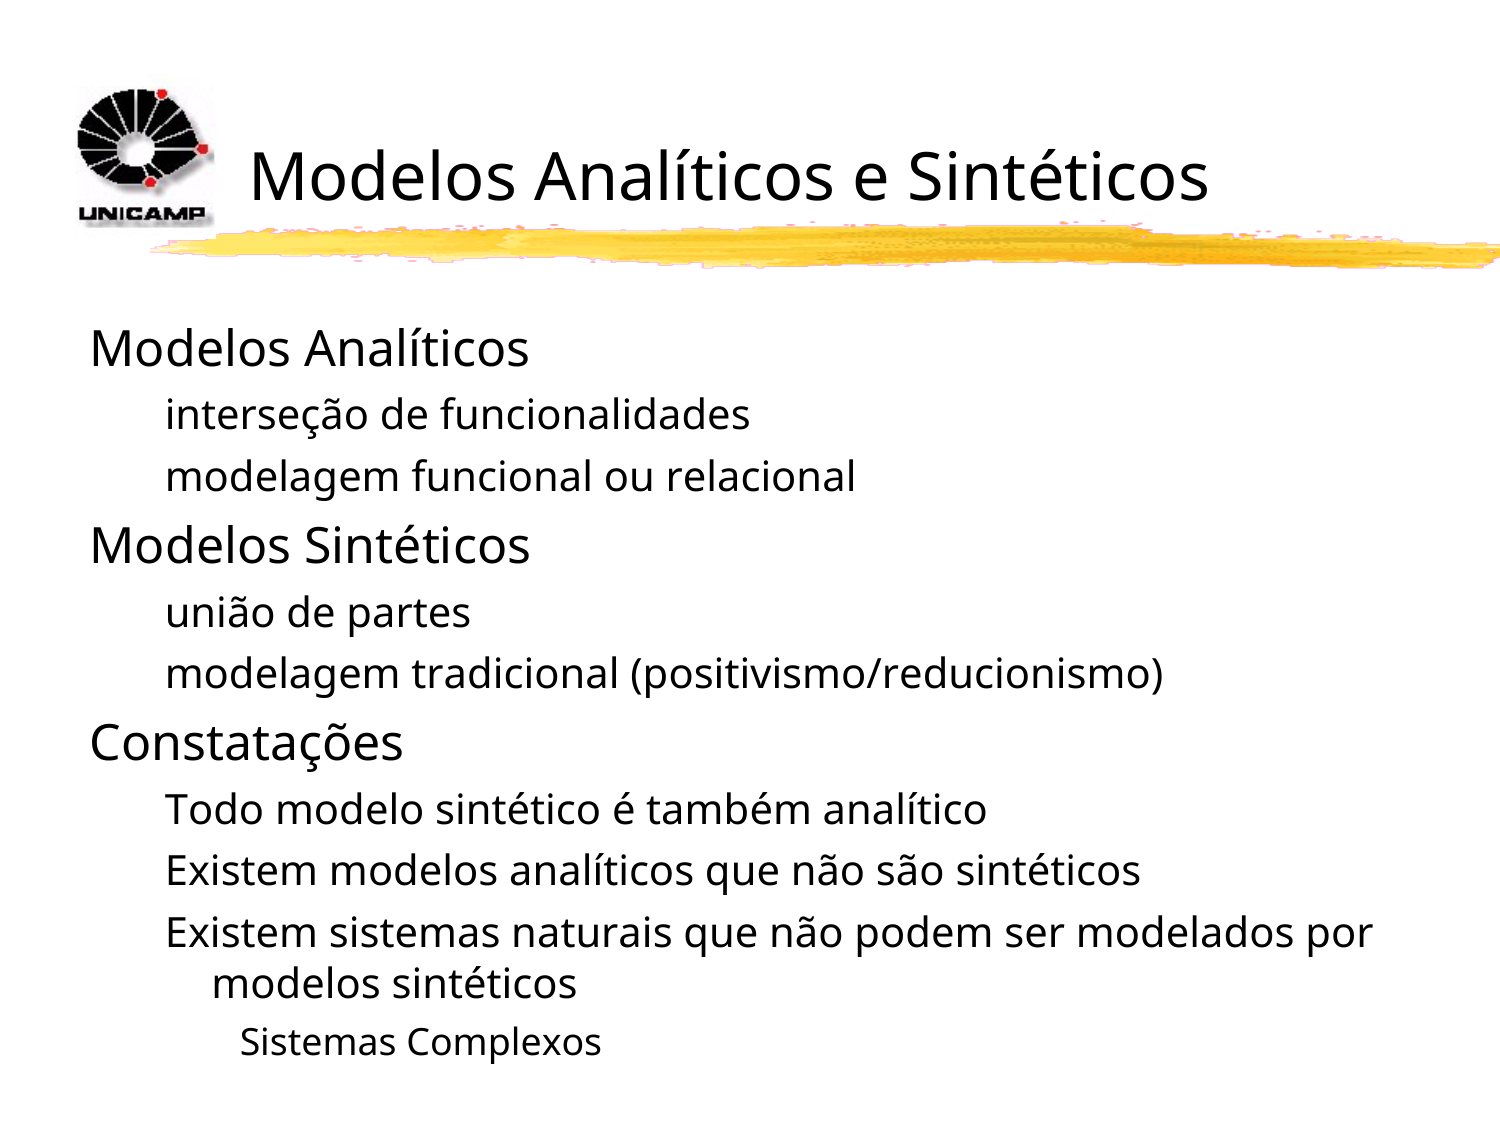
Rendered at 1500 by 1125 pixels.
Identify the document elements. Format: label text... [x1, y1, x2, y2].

list Modelos Analíticos interseção de funcionalidades modelagem funcional ou relacional Modelos Sintéticos união de partes modelagem tradicional (positivismo/reducionismo) Constatações Todo modelo sintético é também analítico Existem modelos analíticos que não são sintéticos Existem sistemas naturais que não podem ser modelados por modelos sintéticos Sistemas Complexos [74, 309, 1417, 994]
title Modelos Analíticos e Sintéticos [233, 37, 1434, 225]
picture [75, 74, 1500, 279]
